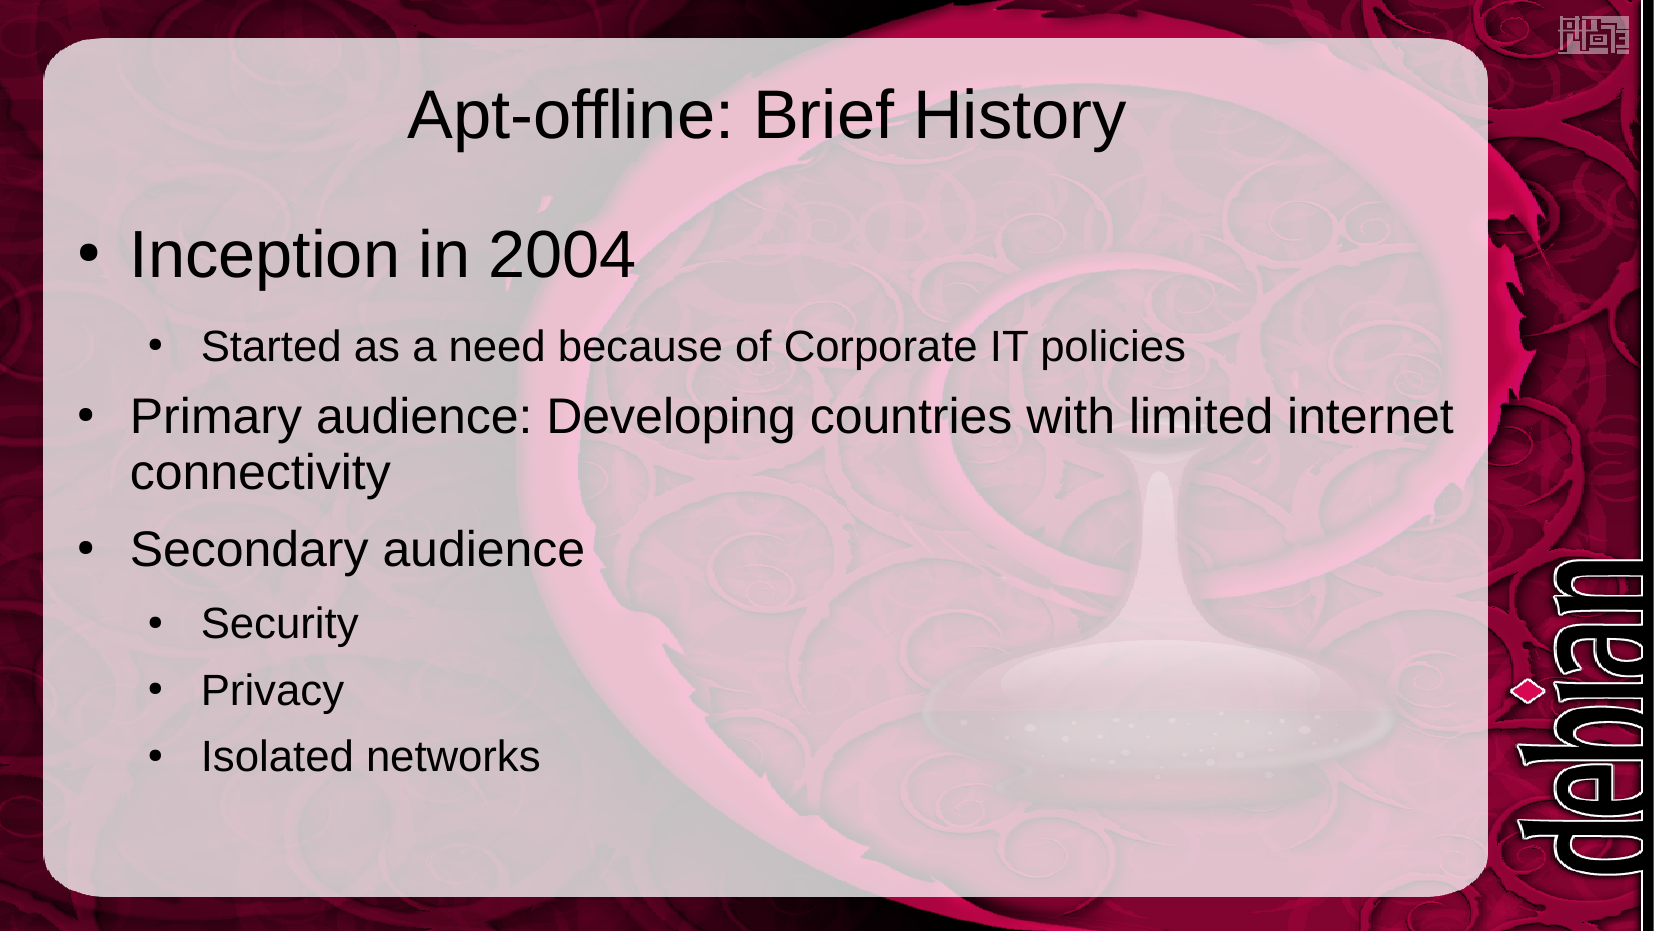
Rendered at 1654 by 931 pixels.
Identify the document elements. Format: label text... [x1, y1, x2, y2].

picture [0, 0, 1654, 931]
title Apt-offline: Brief History [59, 36, 1477, 193]
list Inception in 2004 Started as a need because of Corporate IT policies Primary audience: Developing countries with limited internet connectivity Secondary audience Security Privacy Isolated networks [59, 217, 1477, 832]
